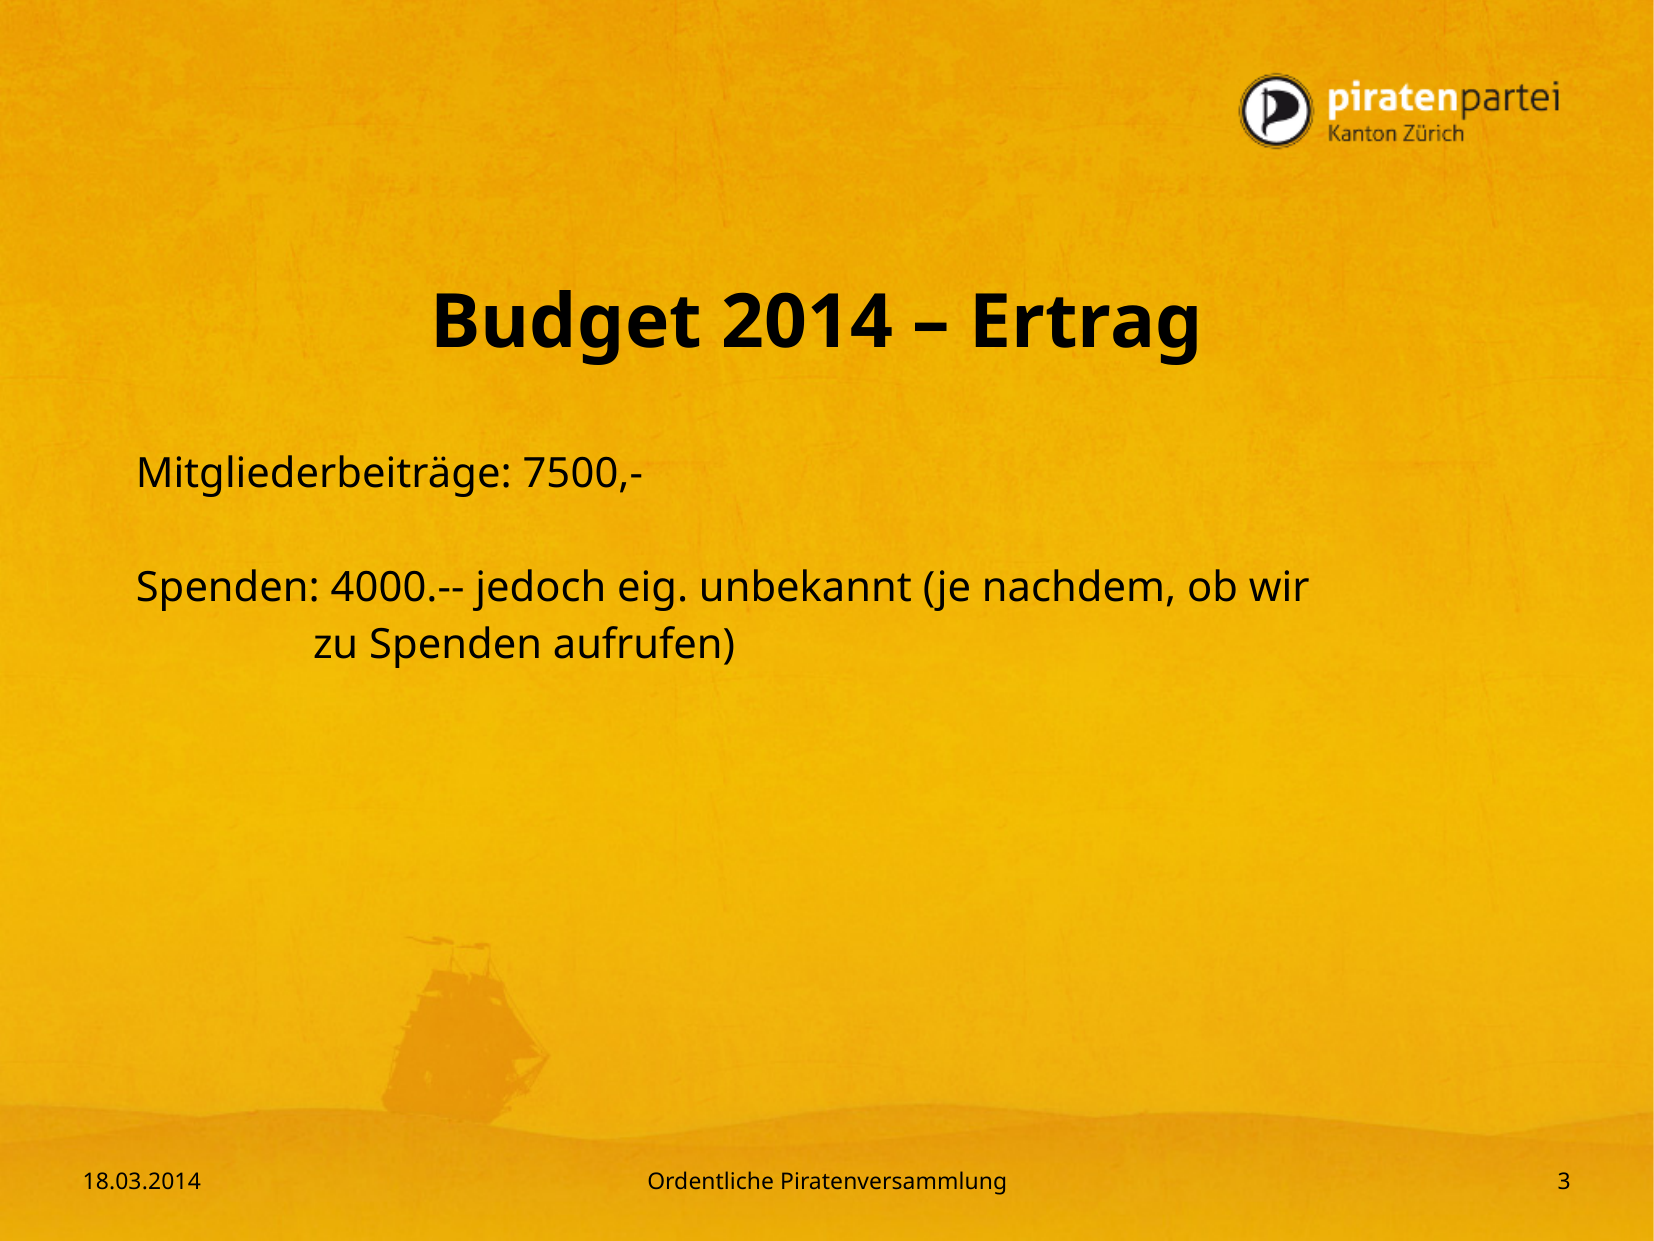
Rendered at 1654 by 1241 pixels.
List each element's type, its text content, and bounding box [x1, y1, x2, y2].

title Budget 2014 – Ertrag [82, 222, 1571, 415]
picture [0, 0, 1654, 1241]
list Mitgliederbeiträge: 7500,- Spenden: 4000.-- jedoch eig. unbekannt (je nachdem, ob wir zu Spenden aufrufen) [135, 442, 1329, 1093]
